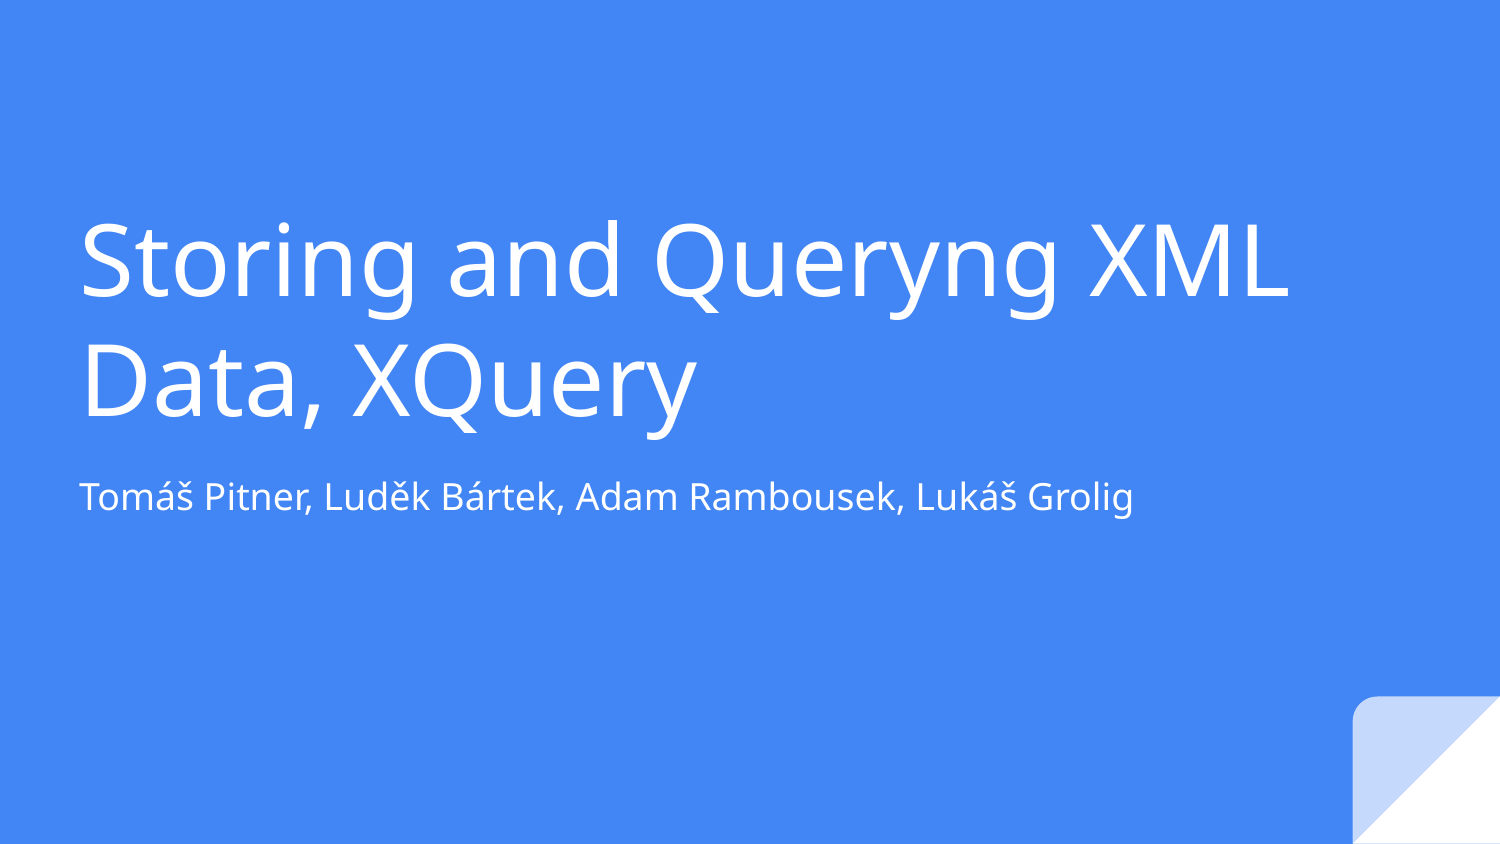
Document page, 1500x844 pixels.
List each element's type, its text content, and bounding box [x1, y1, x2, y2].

title Storing and Queryng XML Data, XQuery [64, 298, 1413, 452]
subtitle Tomáš Pitner, Luděk Bártek, Adam Rambousek, Lukáš Grolig [64, 457, 1413, 529]
